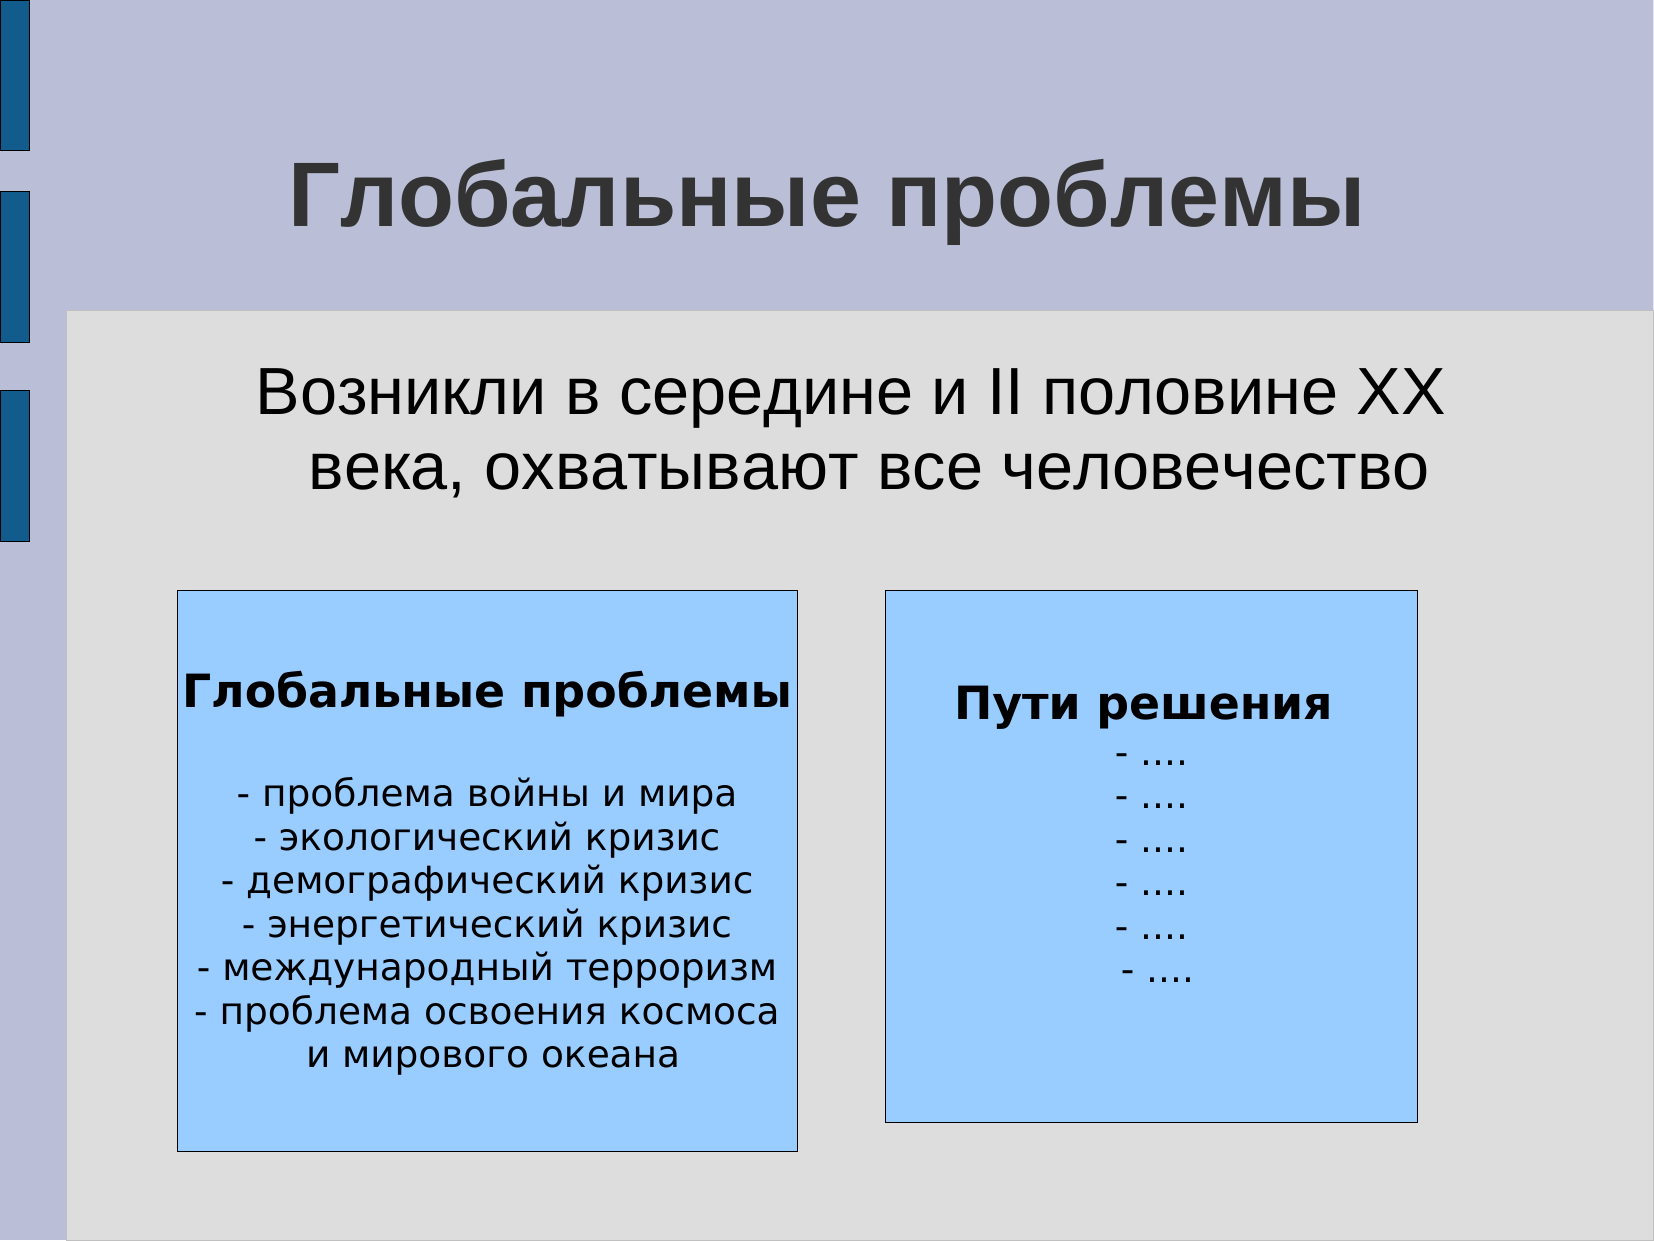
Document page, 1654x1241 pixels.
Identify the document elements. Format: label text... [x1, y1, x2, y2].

text_box Глобальные проблемы - проблема войны и мира - экологический кризис - демографический кризис - энергетический кризис - международный терроризм - проблема освоения космоса и мирового океана [177, 590, 798, 1152]
list Возникли в середине и II половине ХХ века, охватывают все человечество [237, 354, 1477, 588]
text_box Пути решения - .... - .... - .... - .... - .... - .... [885, 590, 1418, 1123]
title Глобальные проблемы [121, 98, 1534, 291]
